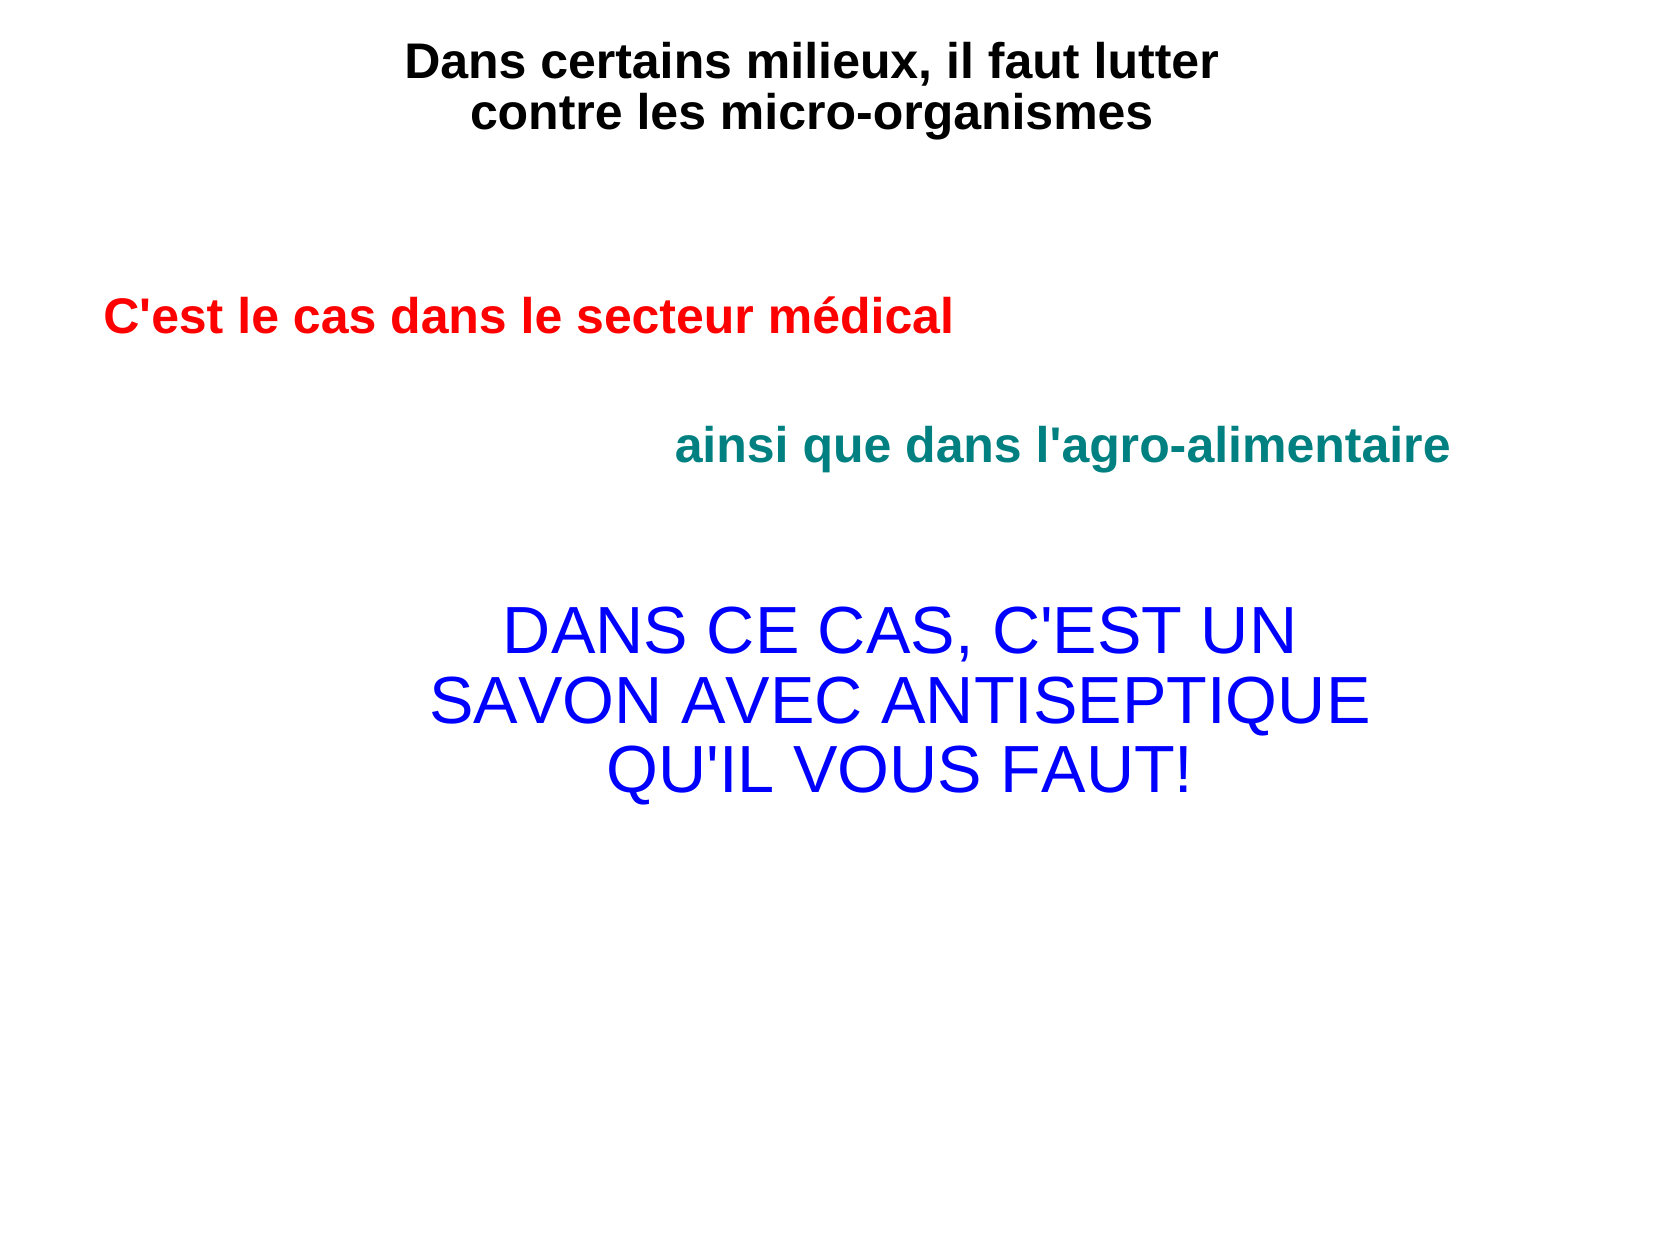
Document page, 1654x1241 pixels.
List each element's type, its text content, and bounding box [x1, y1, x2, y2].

text_box C'est le cas dans le secteur médical [88, 284, 1004, 352]
text_box DANS CE CAS, C'EST UN SAVON AVEC ANTISEPTIQUE QU'IL VOUS FAUT! [413, 590, 1388, 815]
text_box ainsi que dans l'agro-alimentaire [590, 413, 1536, 480]
text_box Dans certains milieux, il faut lutter contre les micro-organismes [383, 29, 1241, 148]
